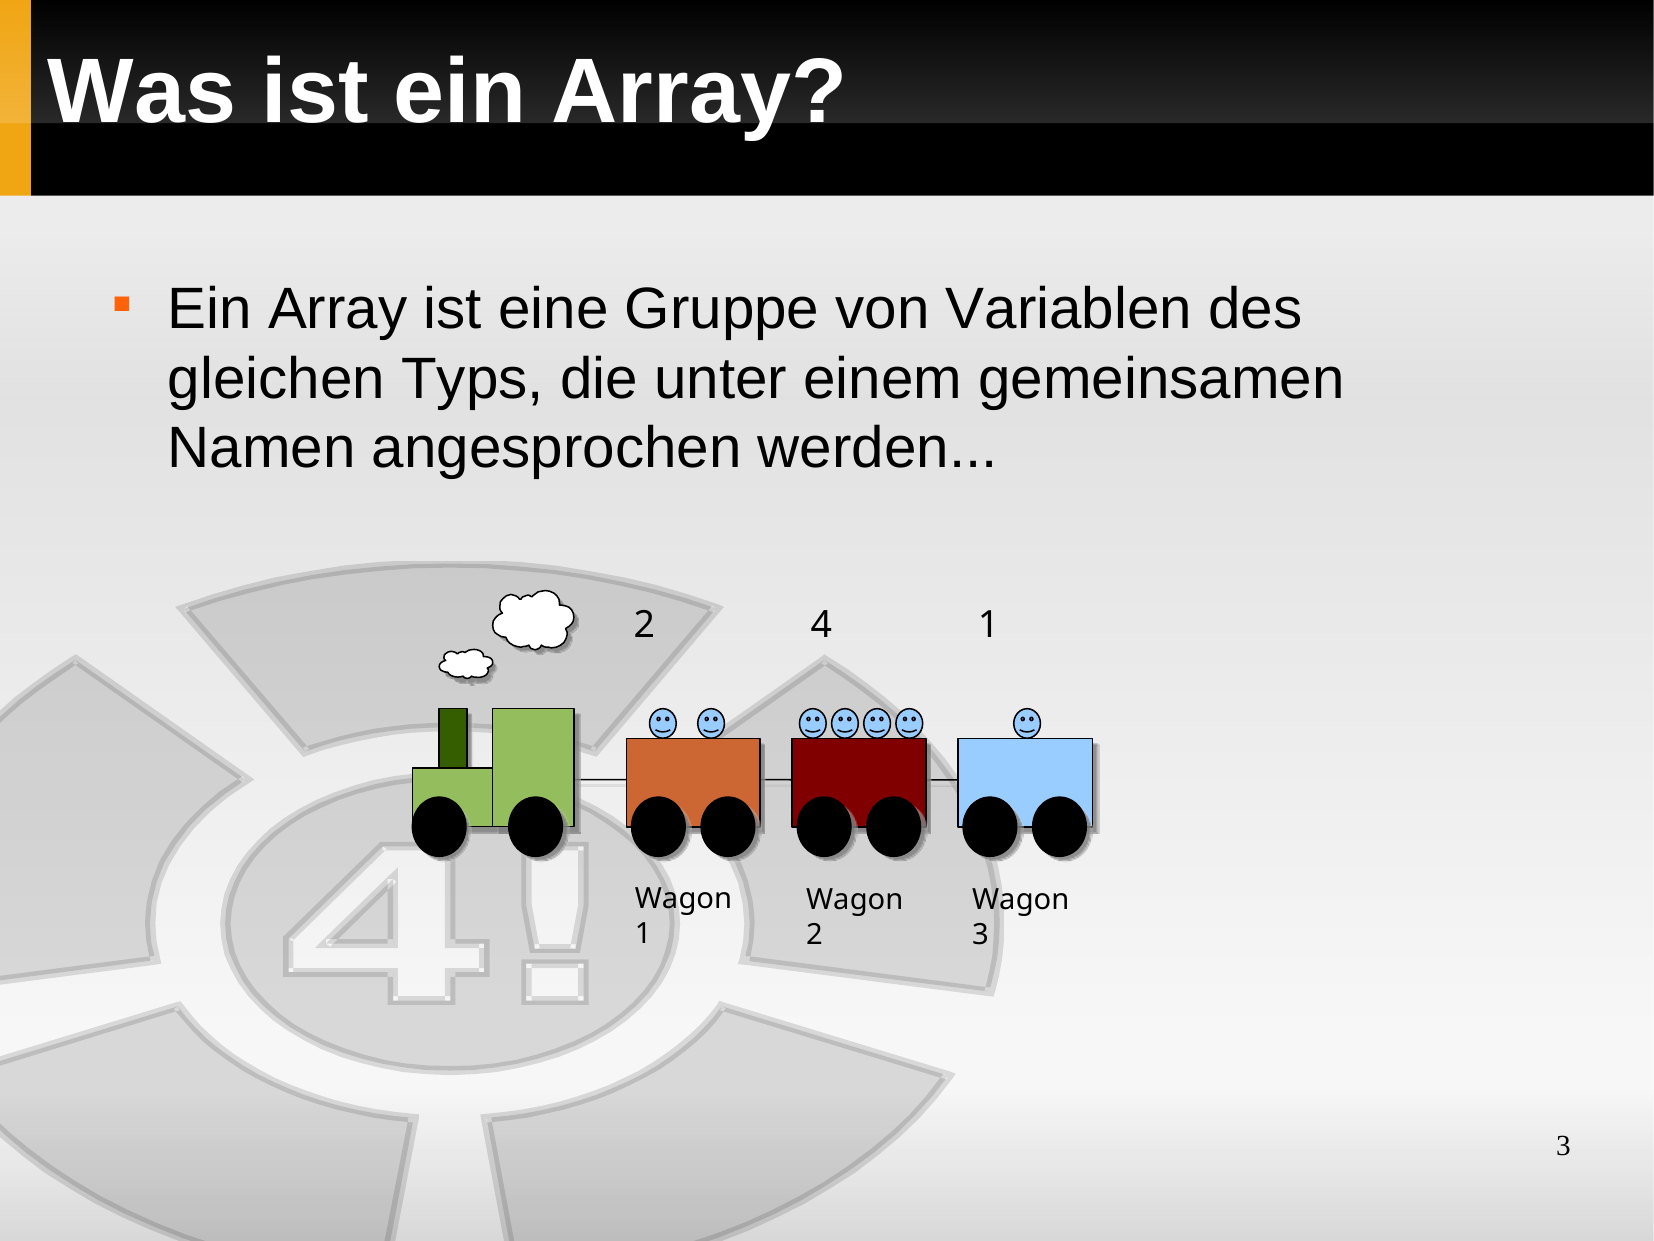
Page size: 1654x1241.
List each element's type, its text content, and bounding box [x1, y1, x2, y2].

text_box [626, 739, 761, 857]
text_box [957, 739, 1093, 857]
text_box [792, 739, 926, 857]
picture [0, 0, 1654, 1241]
text_box Wagon1 [620, 870, 754, 916]
text_box [412, 739, 574, 857]
text_box Wagon3 [957, 870, 1092, 916]
list Ein Array ist eine Gruppe von Variablen des gleichen Typs, die unter einem gemeinsamen Namen angesprochen werden... [81, 262, 1447, 739]
title Was ist ein Array? [0, 23, 1240, 207]
text_box Wagon2 [791, 870, 926, 916]
